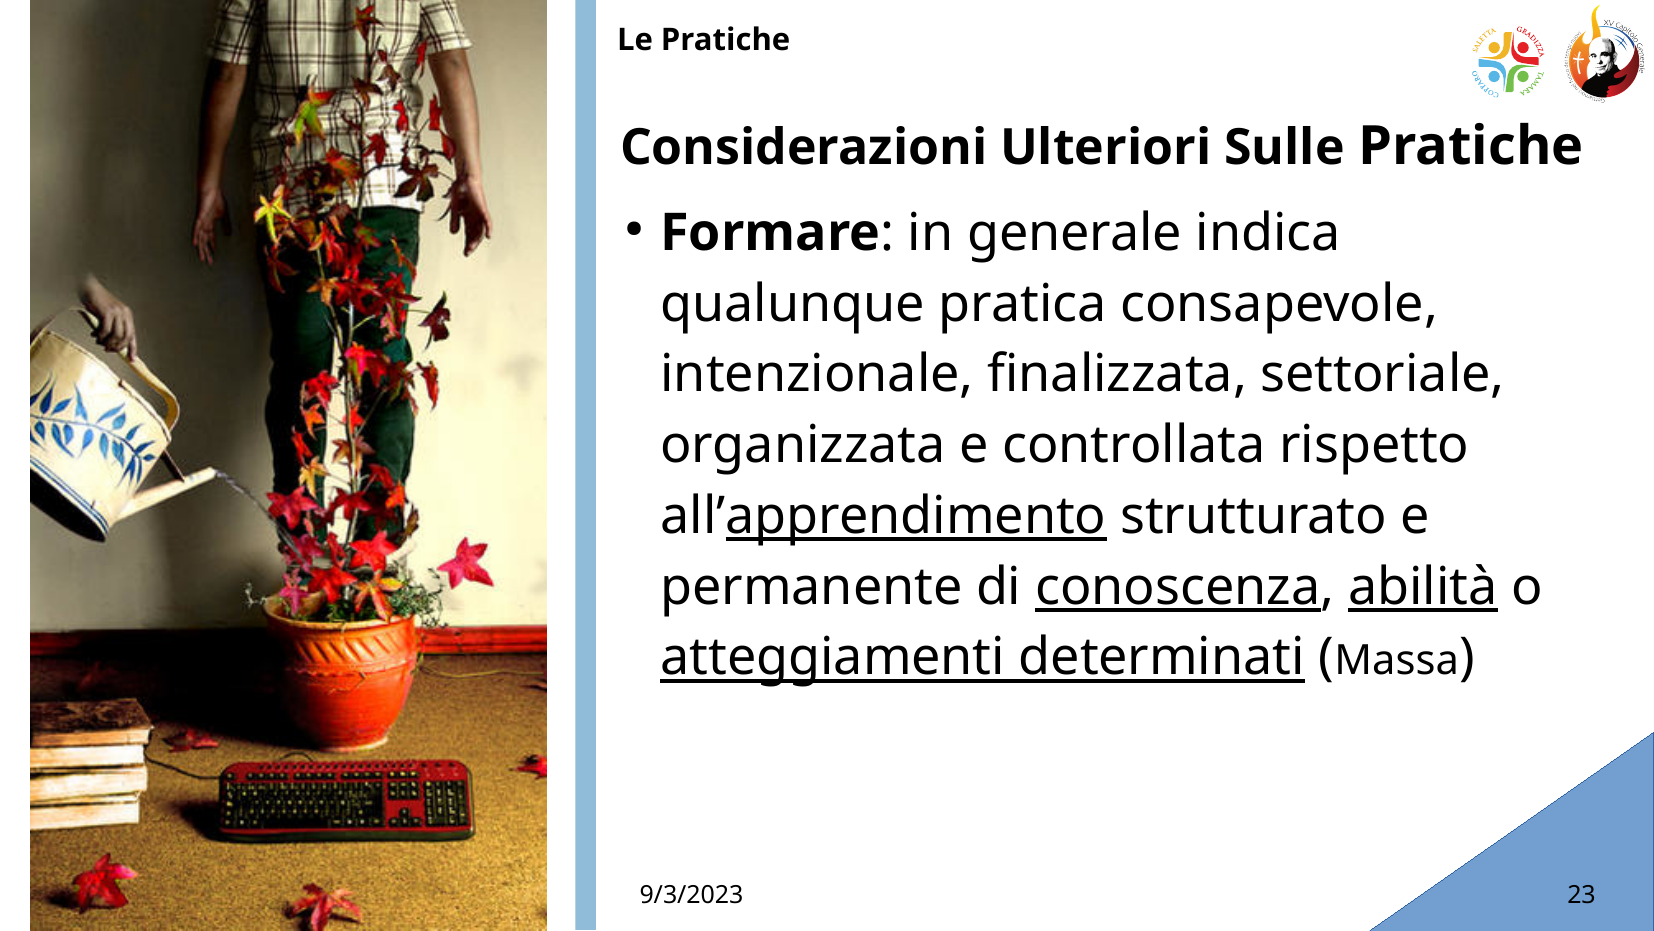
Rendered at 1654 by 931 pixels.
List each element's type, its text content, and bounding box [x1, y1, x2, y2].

picture [30, 0, 547, 931]
subtitle Formare: in generale indica qualunque pratica consapevole, intenzionale, finalizzata, settoriale, organizzata e controllata rispetto all’apprendimento strutturato e permanente di conoscenza, abilità o atteggiamenti determinati (Massa) [624, 194, 1602, 891]
picture [1563, 4, 1646, 103]
text_box Le Pratiche [602, 9, 1335, 63]
title Considerazioni Ulteriori Sulle Pratiche [620, 106, 1654, 178]
